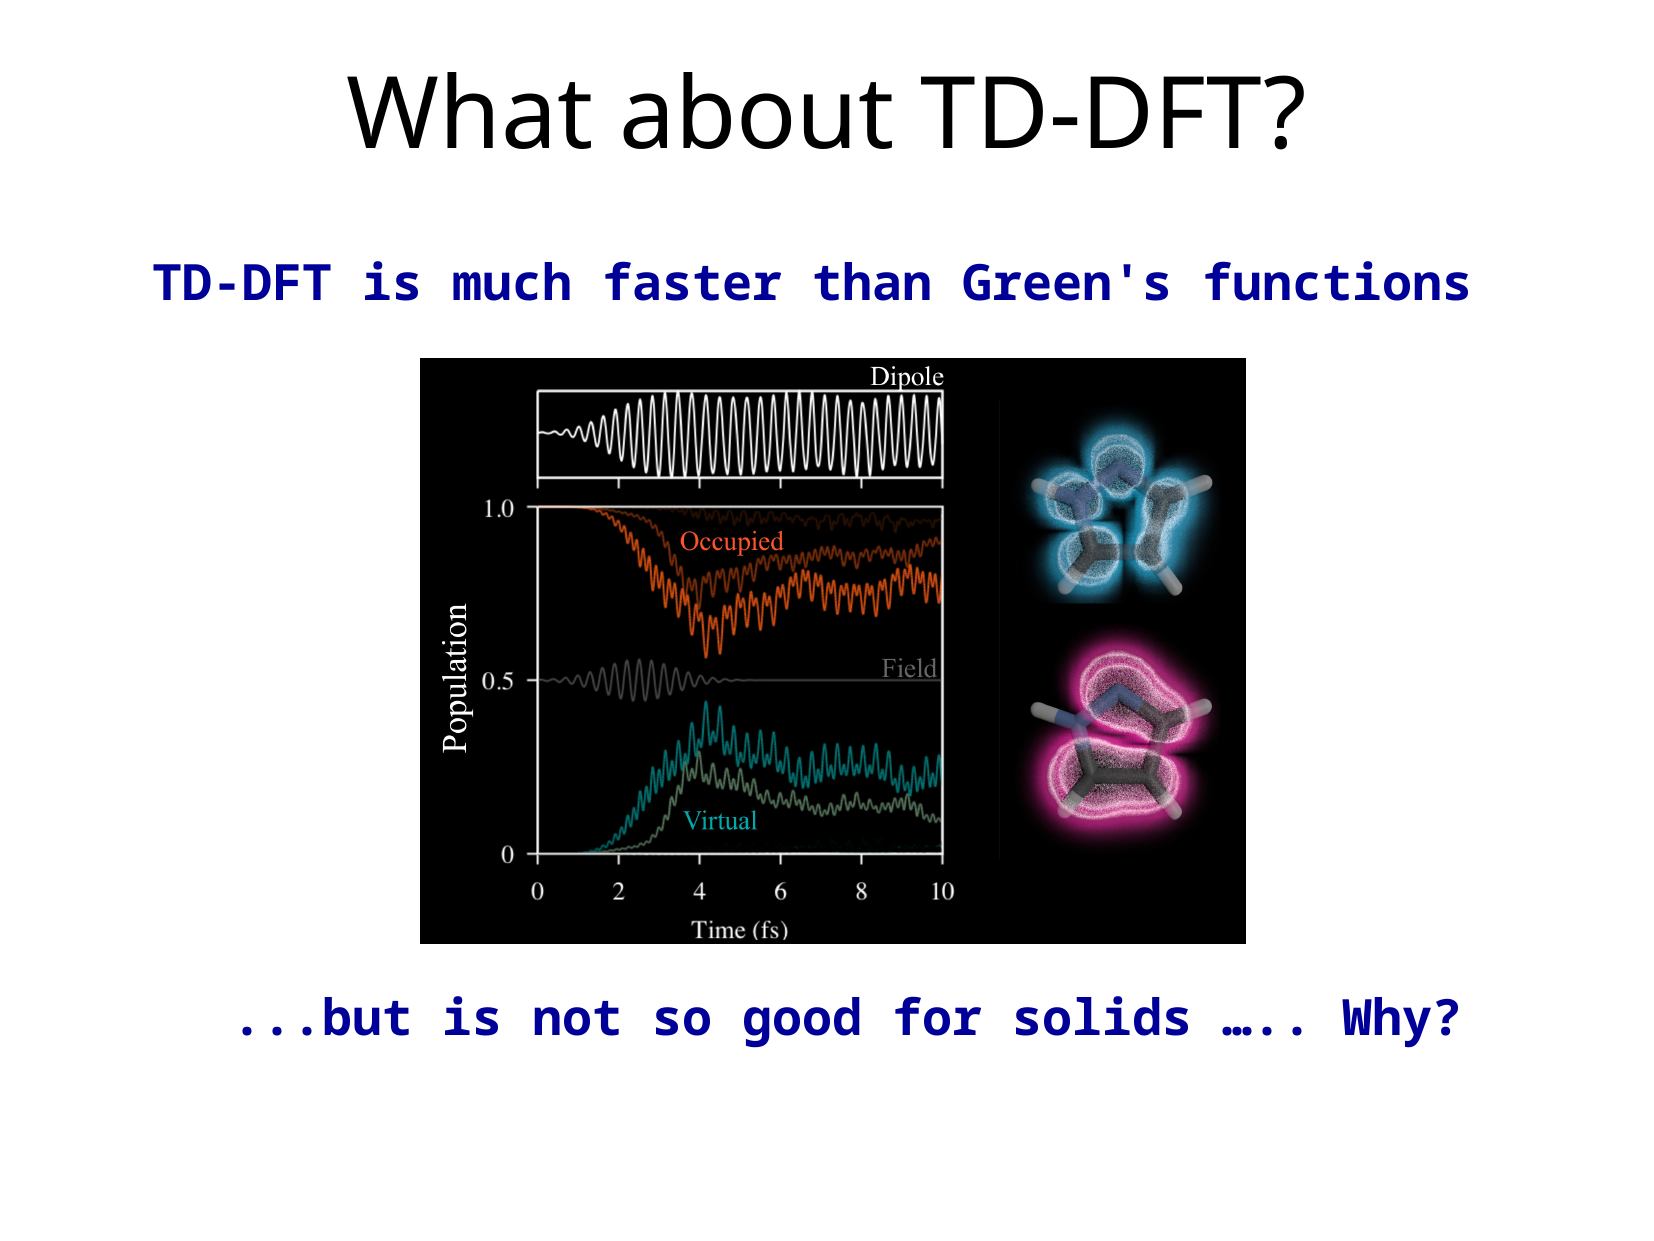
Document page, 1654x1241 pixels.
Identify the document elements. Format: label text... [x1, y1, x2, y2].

picture [420, 429, 1246, 944]
text_box ...but is not so good for solids ….. Why? [90, 975, 1606, 1164]
text_box What about TD-DFT? [60, 33, 1621, 188]
text_box TD-DFT is much faster than Green's functions [55, 240, 1571, 429]
